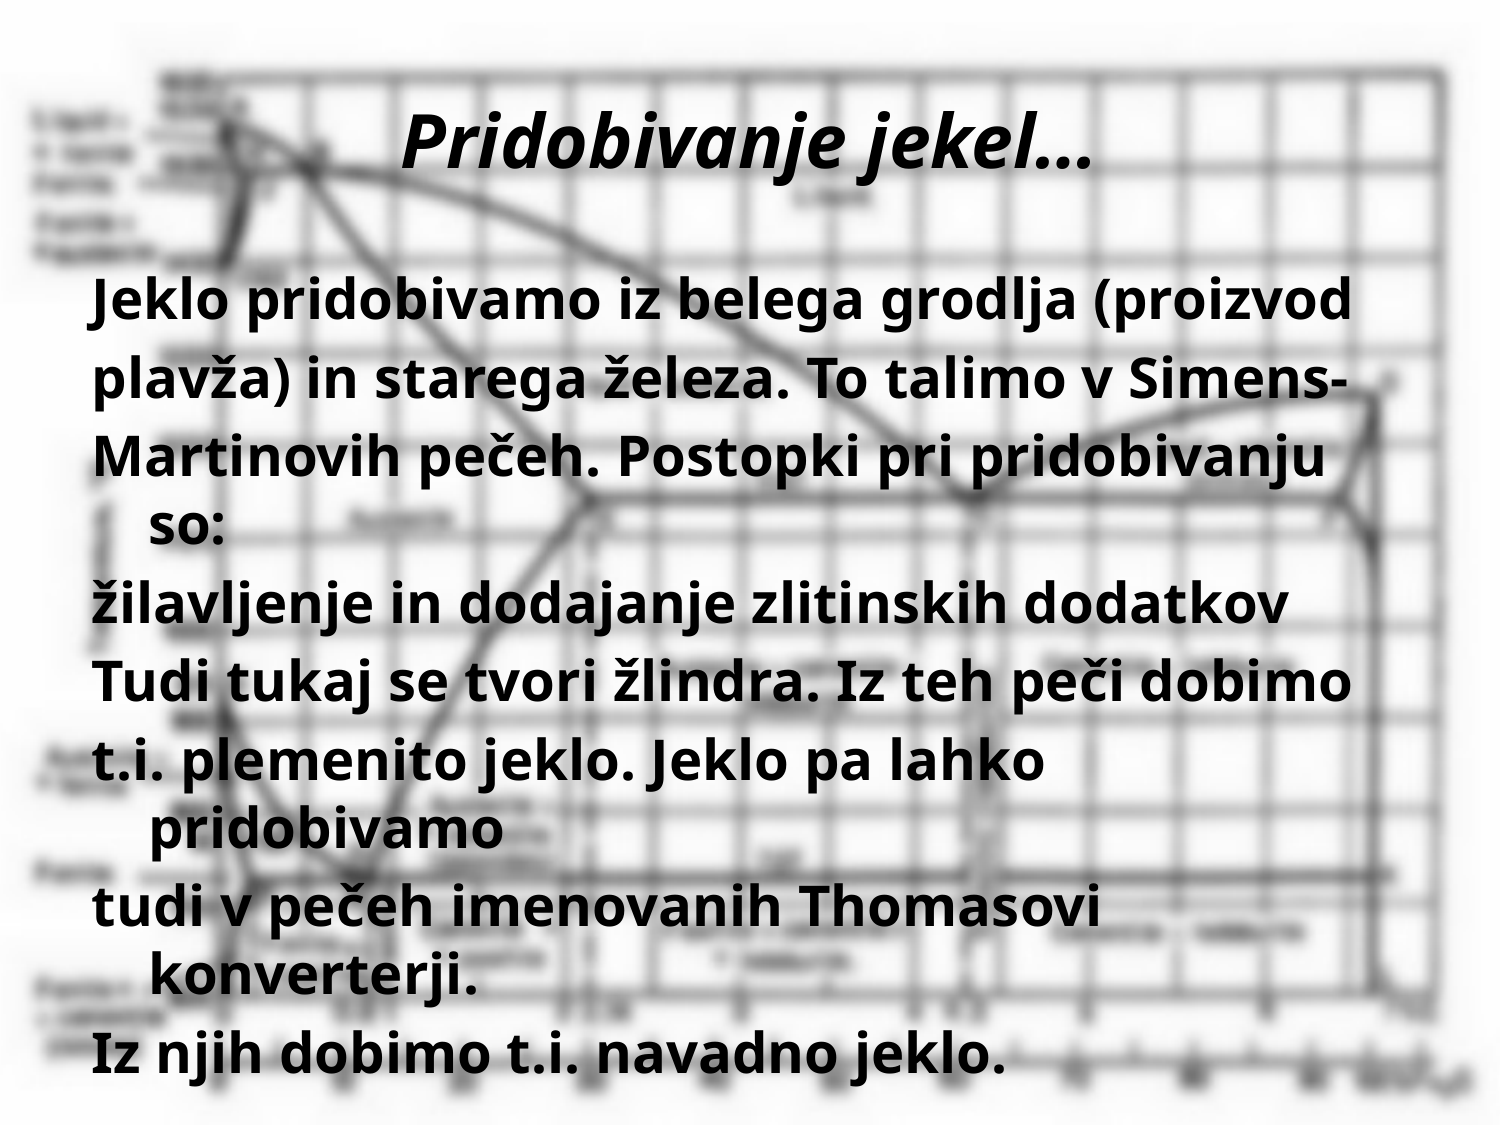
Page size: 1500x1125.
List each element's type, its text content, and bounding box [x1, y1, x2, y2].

picture [0, 0, 1500, 1125]
title Pridobivanje jekel… [75, 45, 1425, 233]
list Jeklo pridobivamo iz belega grodlja (proizvod plavža) in starega železa. To talimo v Simens- Martinovih pečeh. Postopki pri pridobivanju so: žilavljenje in dodajanje zlitinskih dodatkov Tudi tukaj se tvori žlindra. Iz teh peči dobimo t.i. plemenito jeklo. Jeklo pa lahko pridobivamo tudi v pečeh imenovanih Thomasovi konverterji. Iz njih dobimo t.i. navadno jeklo. [76, 255, 1427, 1024]
